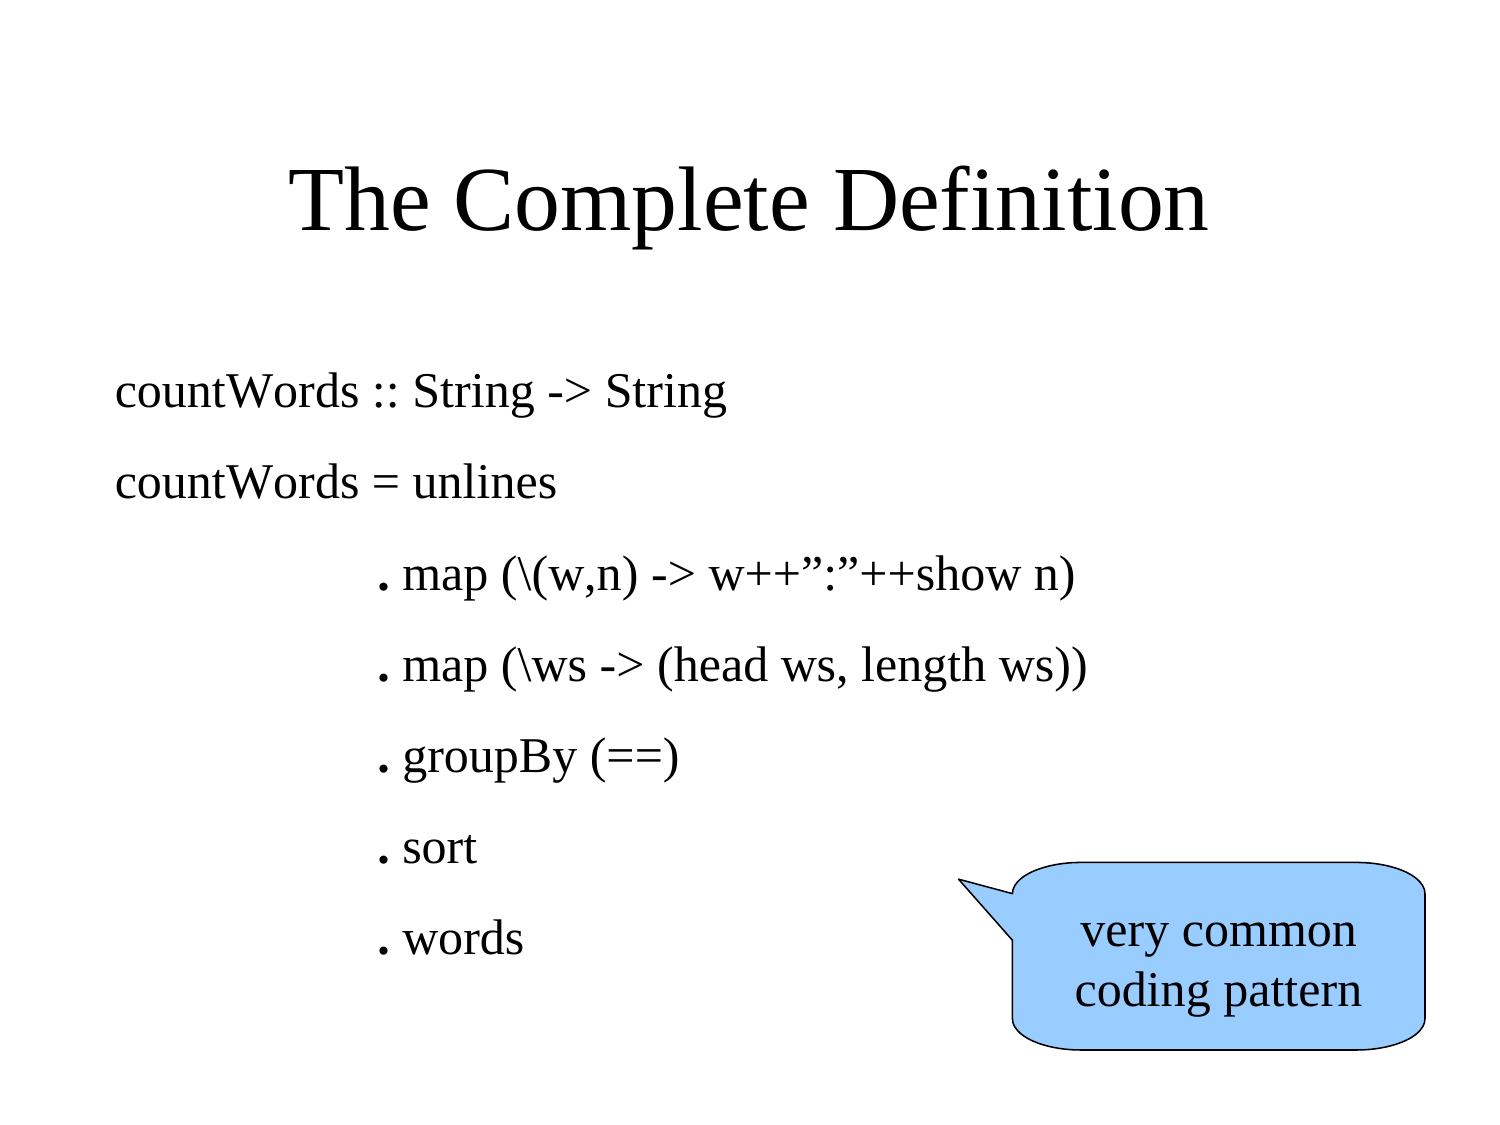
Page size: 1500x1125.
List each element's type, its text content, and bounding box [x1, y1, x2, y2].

title The Complete Definition [112, 99, 1388, 288]
text_box very common coding pattern [958, 862, 1426, 1051]
text_box countWords :: String -> String countWords = unlines . map (\(w,n) -> w++”:”++show n) . map (\ws -> (head ws, length ws)) . groupBy (==) . sort . words [99, 349, 1401, 973]
